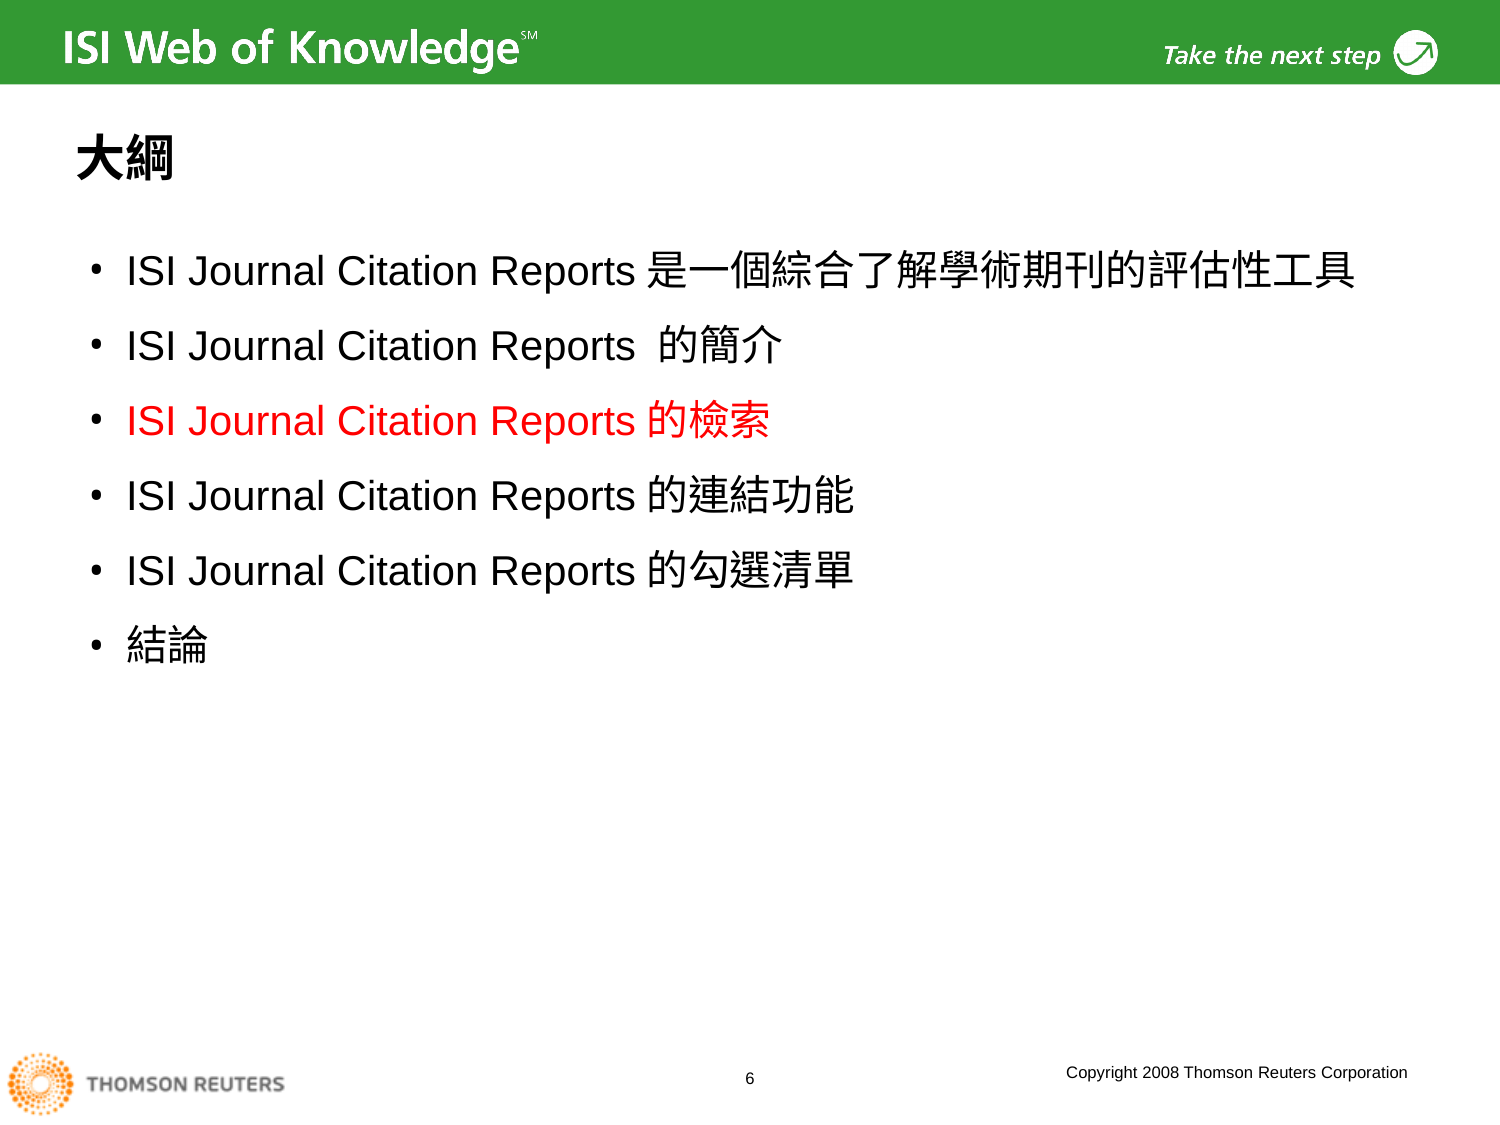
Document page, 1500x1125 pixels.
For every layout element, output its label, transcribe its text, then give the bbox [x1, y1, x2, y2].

title 大綱 [75, 111, 1426, 187]
list ISI Journal Citation Reports是一個綜合了解學術期刊的評估性工具 ISI Journal Citation Reports 的簡介 ISI Journal Citation Reports的檢索 ISI Journal Citation Reports的連結功能 ISI Journal Citation Reports的勾選清單 結論 [88, 243, 1424, 1012]
